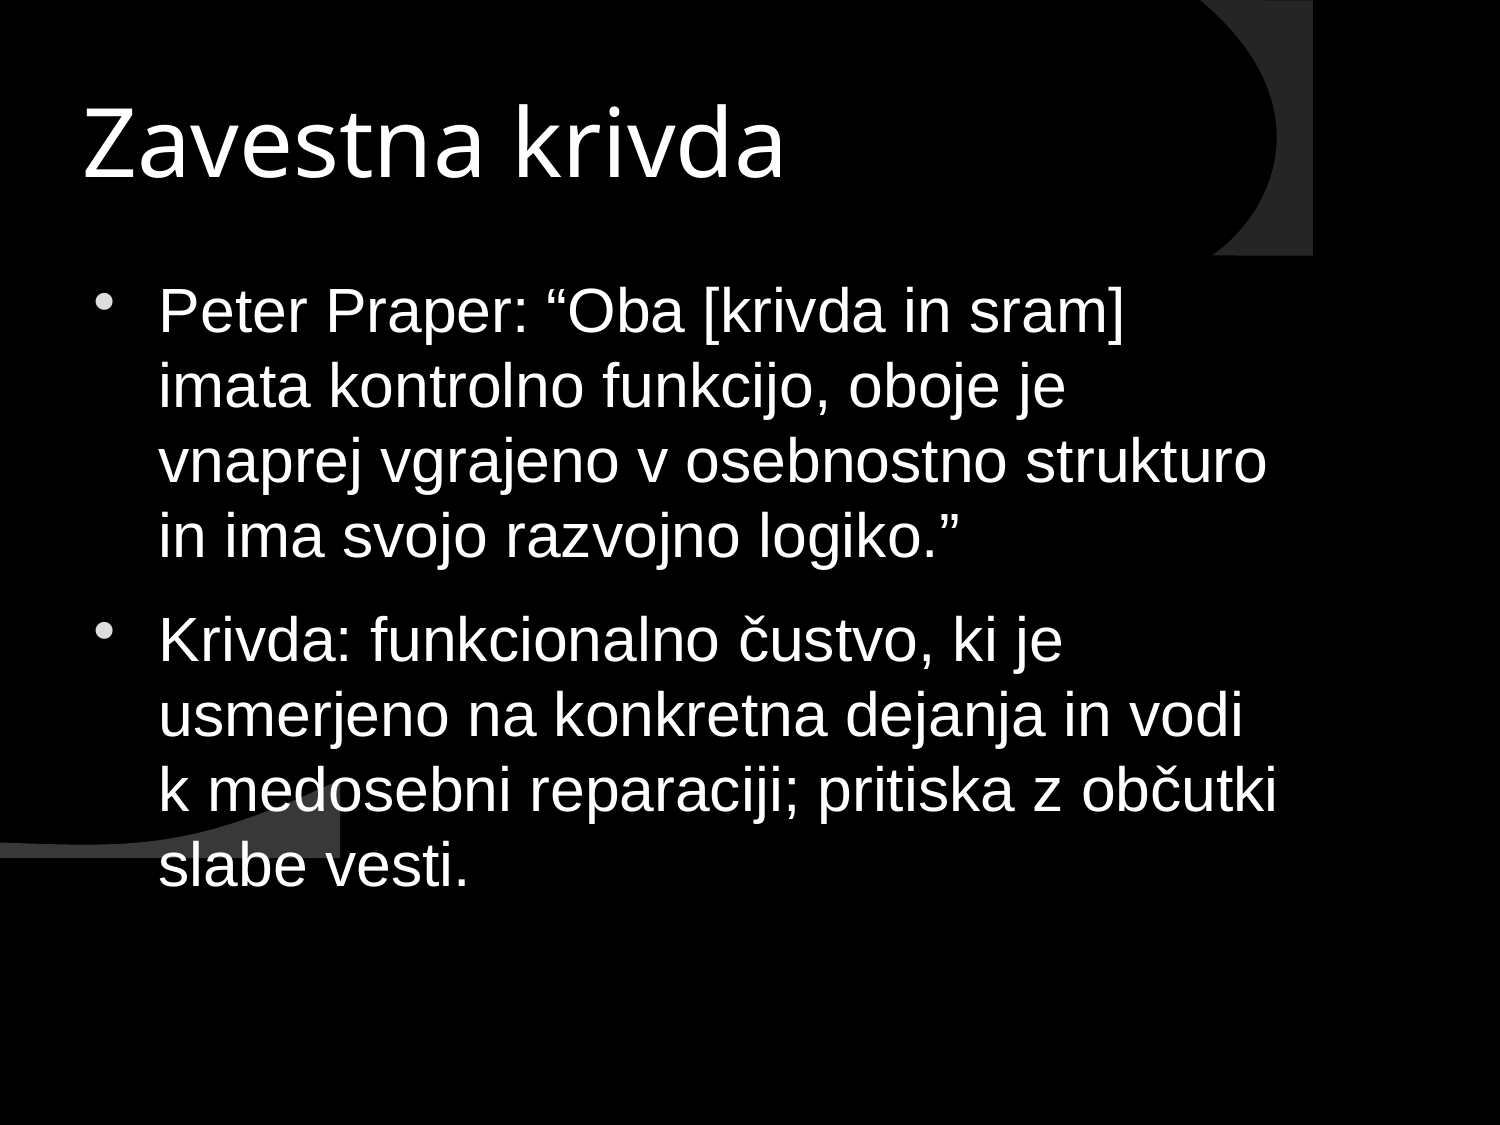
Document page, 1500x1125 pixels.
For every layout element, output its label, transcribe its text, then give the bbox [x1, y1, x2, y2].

list Peter Praper: “Oba [krivda in sram] imata kontrolno funkcijo, oboje je vnaprej vgrajeno v osebnostno strukturo in ima svojo razvojno logiko.” Krivda: funkcionalno čustvo, ki je usmerjeno na konkretna dejanja in vodi k medosebni reparaciji; pritiska z občutki slabe vesti. [75, 262, 1300, 1005]
title Zavestna krivda [75, 45, 1300, 233]
